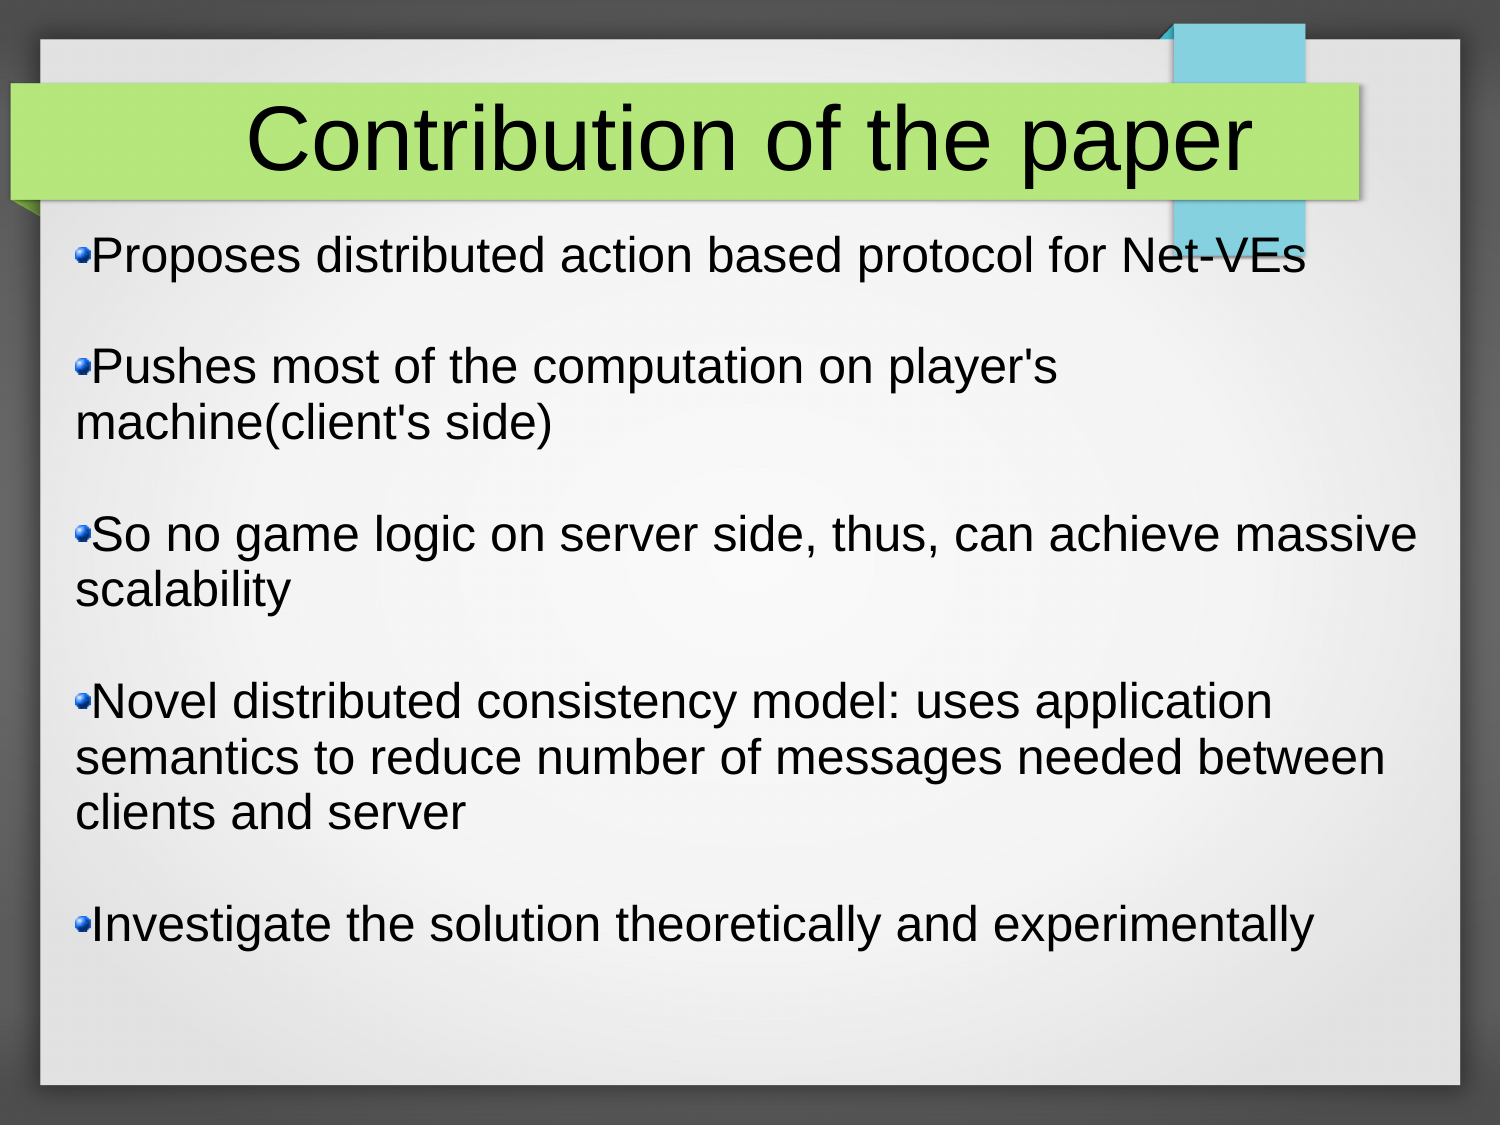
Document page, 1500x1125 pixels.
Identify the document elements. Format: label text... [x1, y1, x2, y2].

picture [0, 0, 1500, 1125]
title Contribution of the paper [75, 44, 1425, 227]
subtitle Proposes distributed action based protocol for Net-VEs Pushes most of the computation on player's machine(client's side) So no game logic on server side, thus, can achieve massive scalability Novel distributed consistency model: uses application semantics to reduce number of messages needed between clients and server Investigate the solution theoretically and experimentally [75, 227, 1425, 952]
